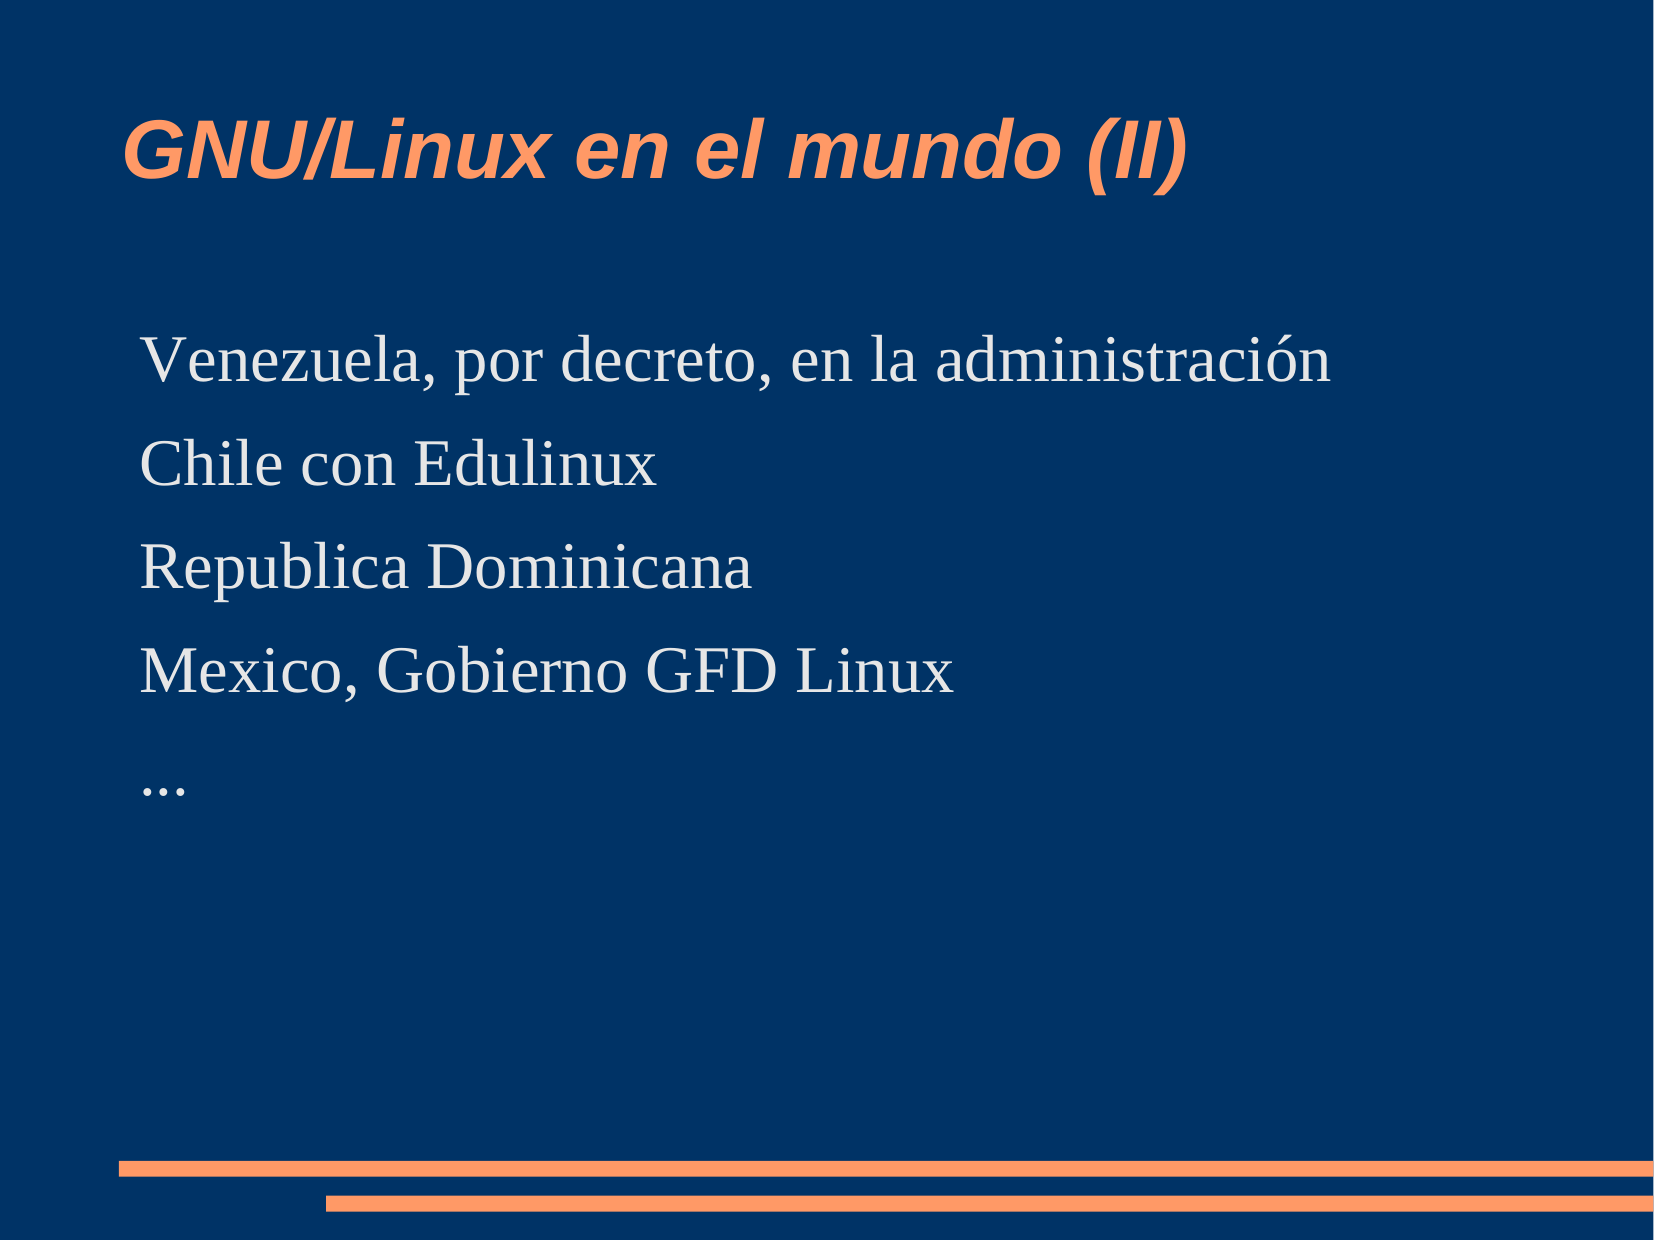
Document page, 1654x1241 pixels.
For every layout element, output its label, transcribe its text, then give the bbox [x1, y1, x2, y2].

list Venezuela, por decreto, en la administración Chile con Edulinux Republica Dominicana Mexico, Gobierno GFD Linux ... [121, 322, 1561, 1118]
title GNU/Linux en el mundo (II) [121, 53, 1534, 246]
